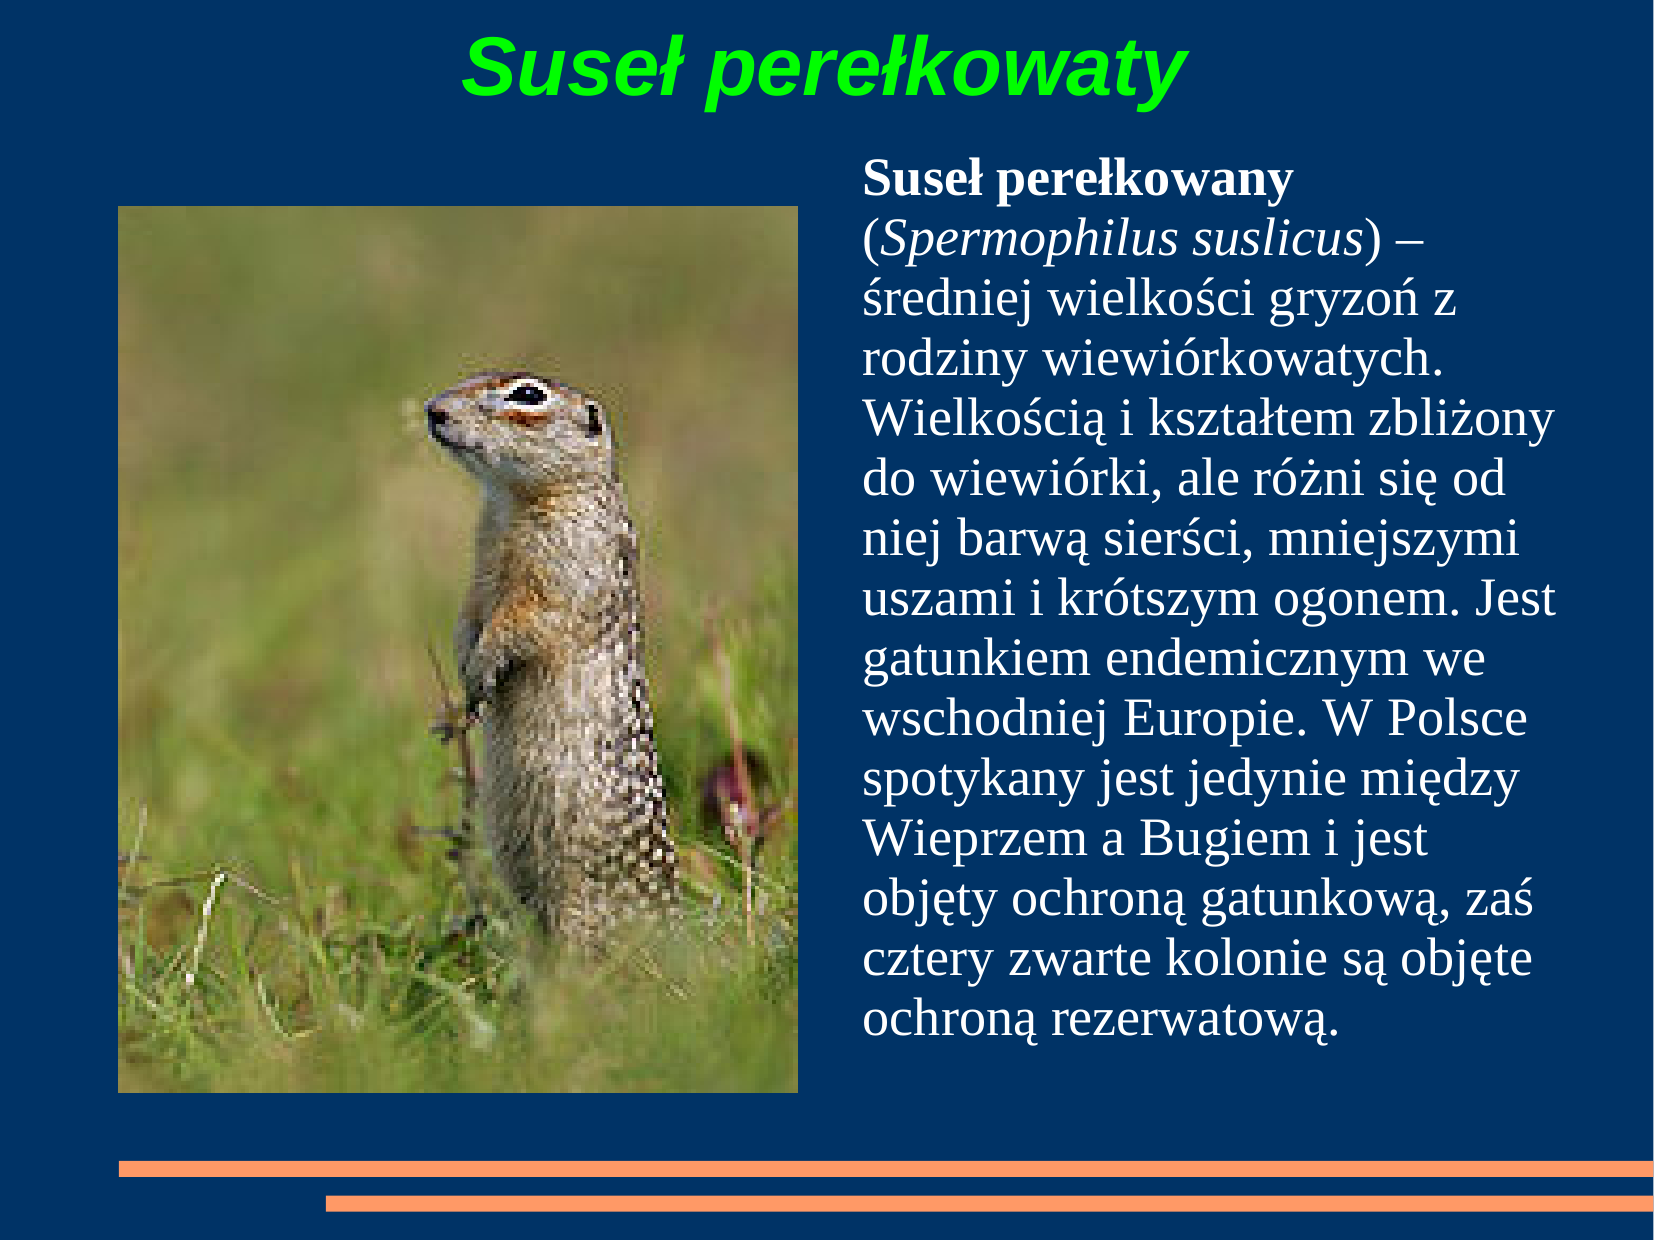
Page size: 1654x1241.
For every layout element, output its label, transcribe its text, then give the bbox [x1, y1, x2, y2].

title Suseł perełkowaty [118, 0, 1531, 163]
picture [118, 206, 798, 1093]
list Suseł perełkowany (Spermophilus suslicus) – średniej wielkości gryzoń z rodziny wiewiórkowatych. Wielkością i kształtem zbliżony do wiewiórki, ale różni się od niej barwą sierści, mniejszymi uszami i krótszym ogonem. Jest gatunkiem endemicznym we wschodniej Europie. W Polsce spotykany jest jedynie między Wieprzem a Bugiem i jest objęty ochroną gatunkową, zaś cztery zwarte kolonie są objęte ochroną rezerwatową. [862, 147, 1565, 1063]
